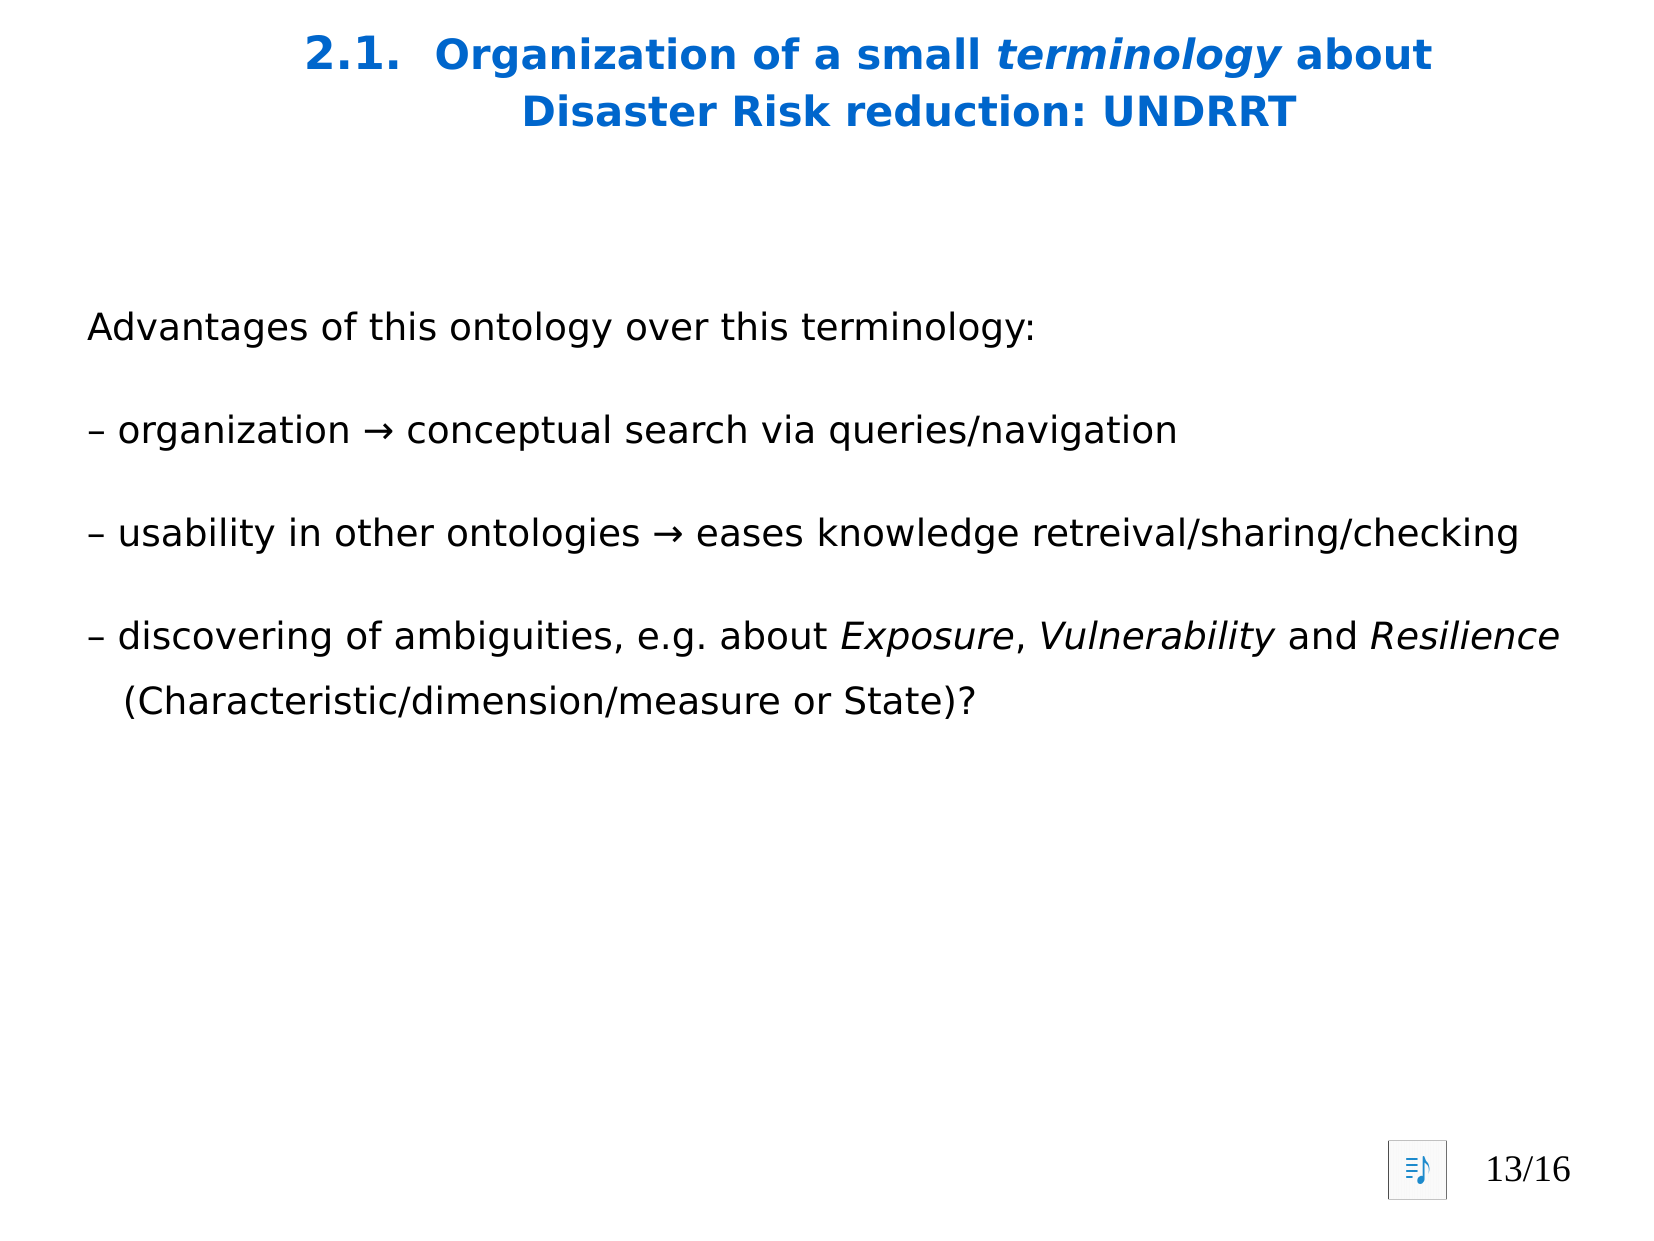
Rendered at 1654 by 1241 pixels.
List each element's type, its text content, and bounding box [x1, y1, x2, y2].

subtitle Advantages of this ontology over this terminology: – organization → conceptual search via queries/navigation – usability in other ontologies → eases knowledge retreival/sharing/checking – discovering of ambiguities, e.g. about Exposure, Vulnerability and Resilience (Characteristic/dimension/measure or State)? [75, 283, 1576, 863]
title 2.1. Organization of a small terminology about Disaster Risk reduction: UNDRRT [0, 4, 1651, 151]
text_box [1387, 1140, 1448, 1201]
